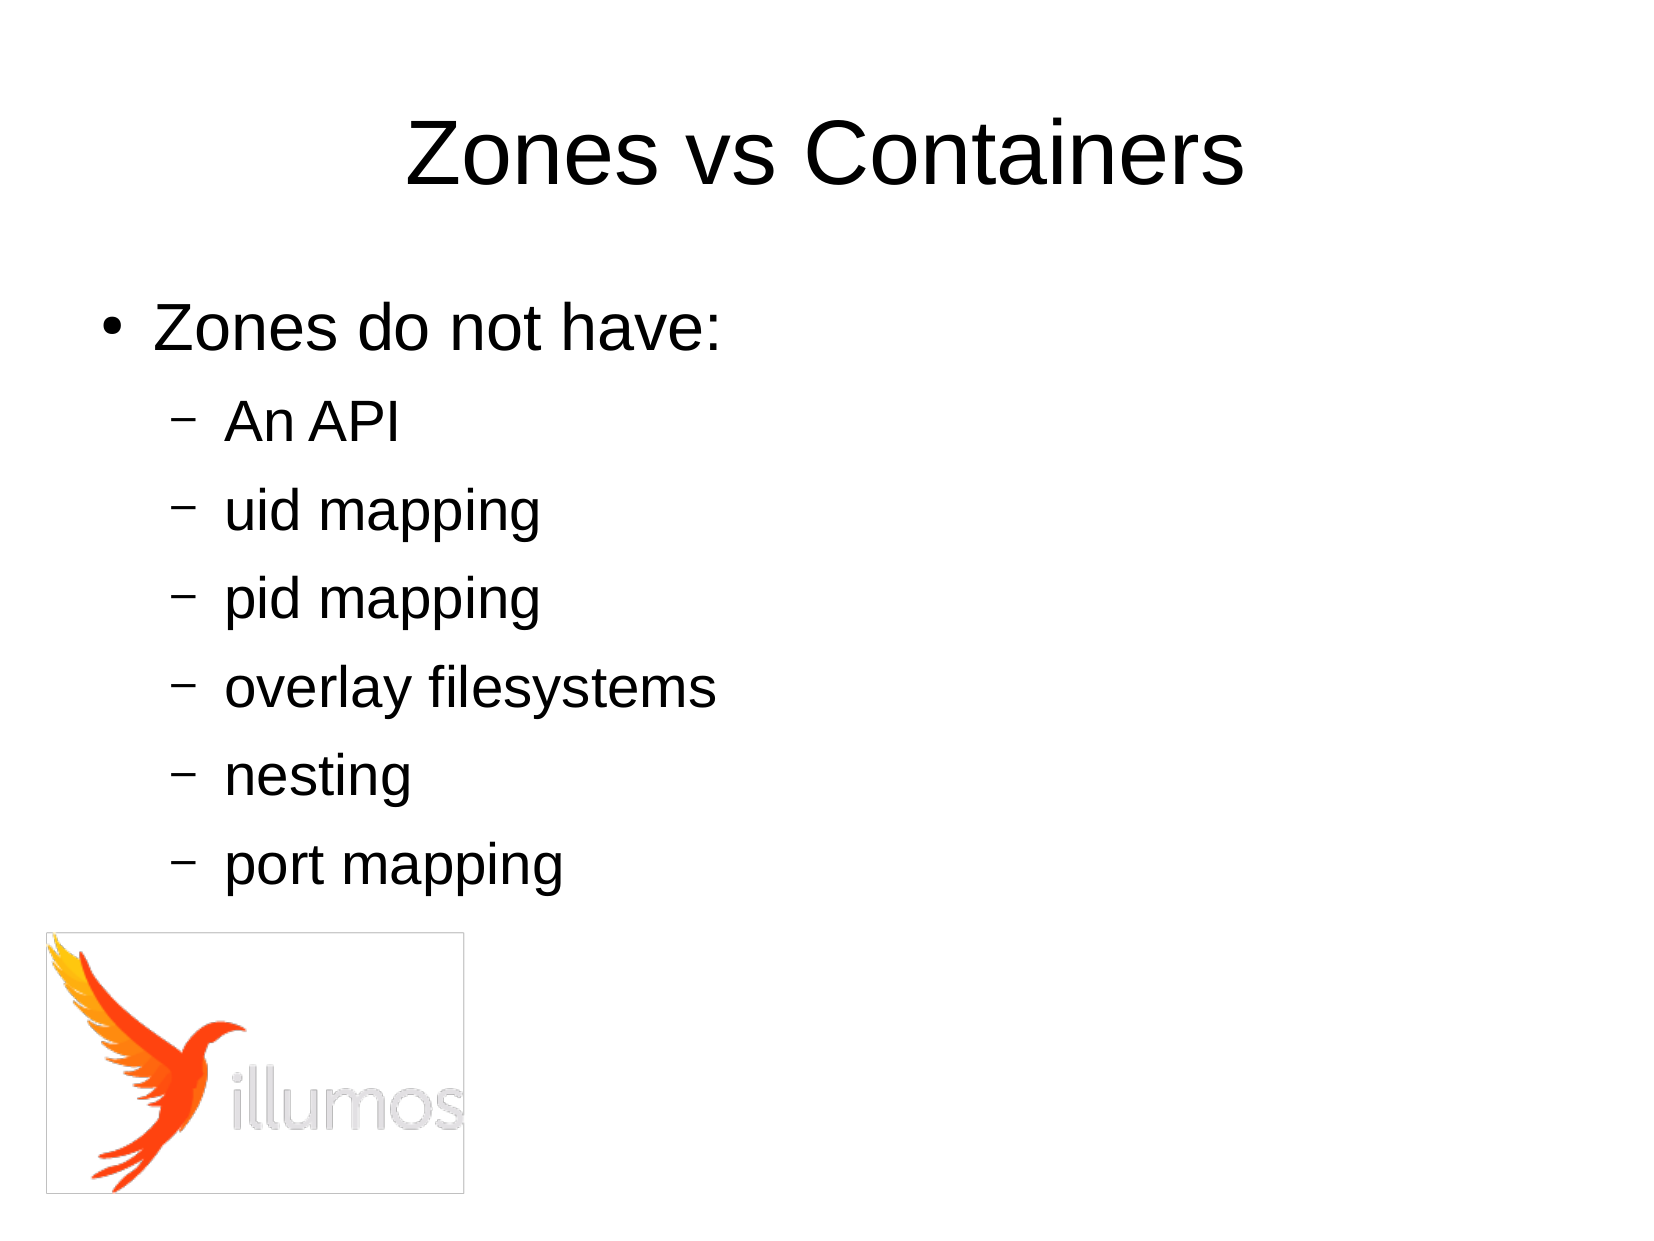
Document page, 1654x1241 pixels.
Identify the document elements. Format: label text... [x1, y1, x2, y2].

title Zones vs Containers [82, 49, 1571, 257]
picture [0, 886, 511, 1241]
list Zones do not have: An API uid mapping pid mapping overlay filesystems nesting port mapping [82, 290, 1571, 1010]
